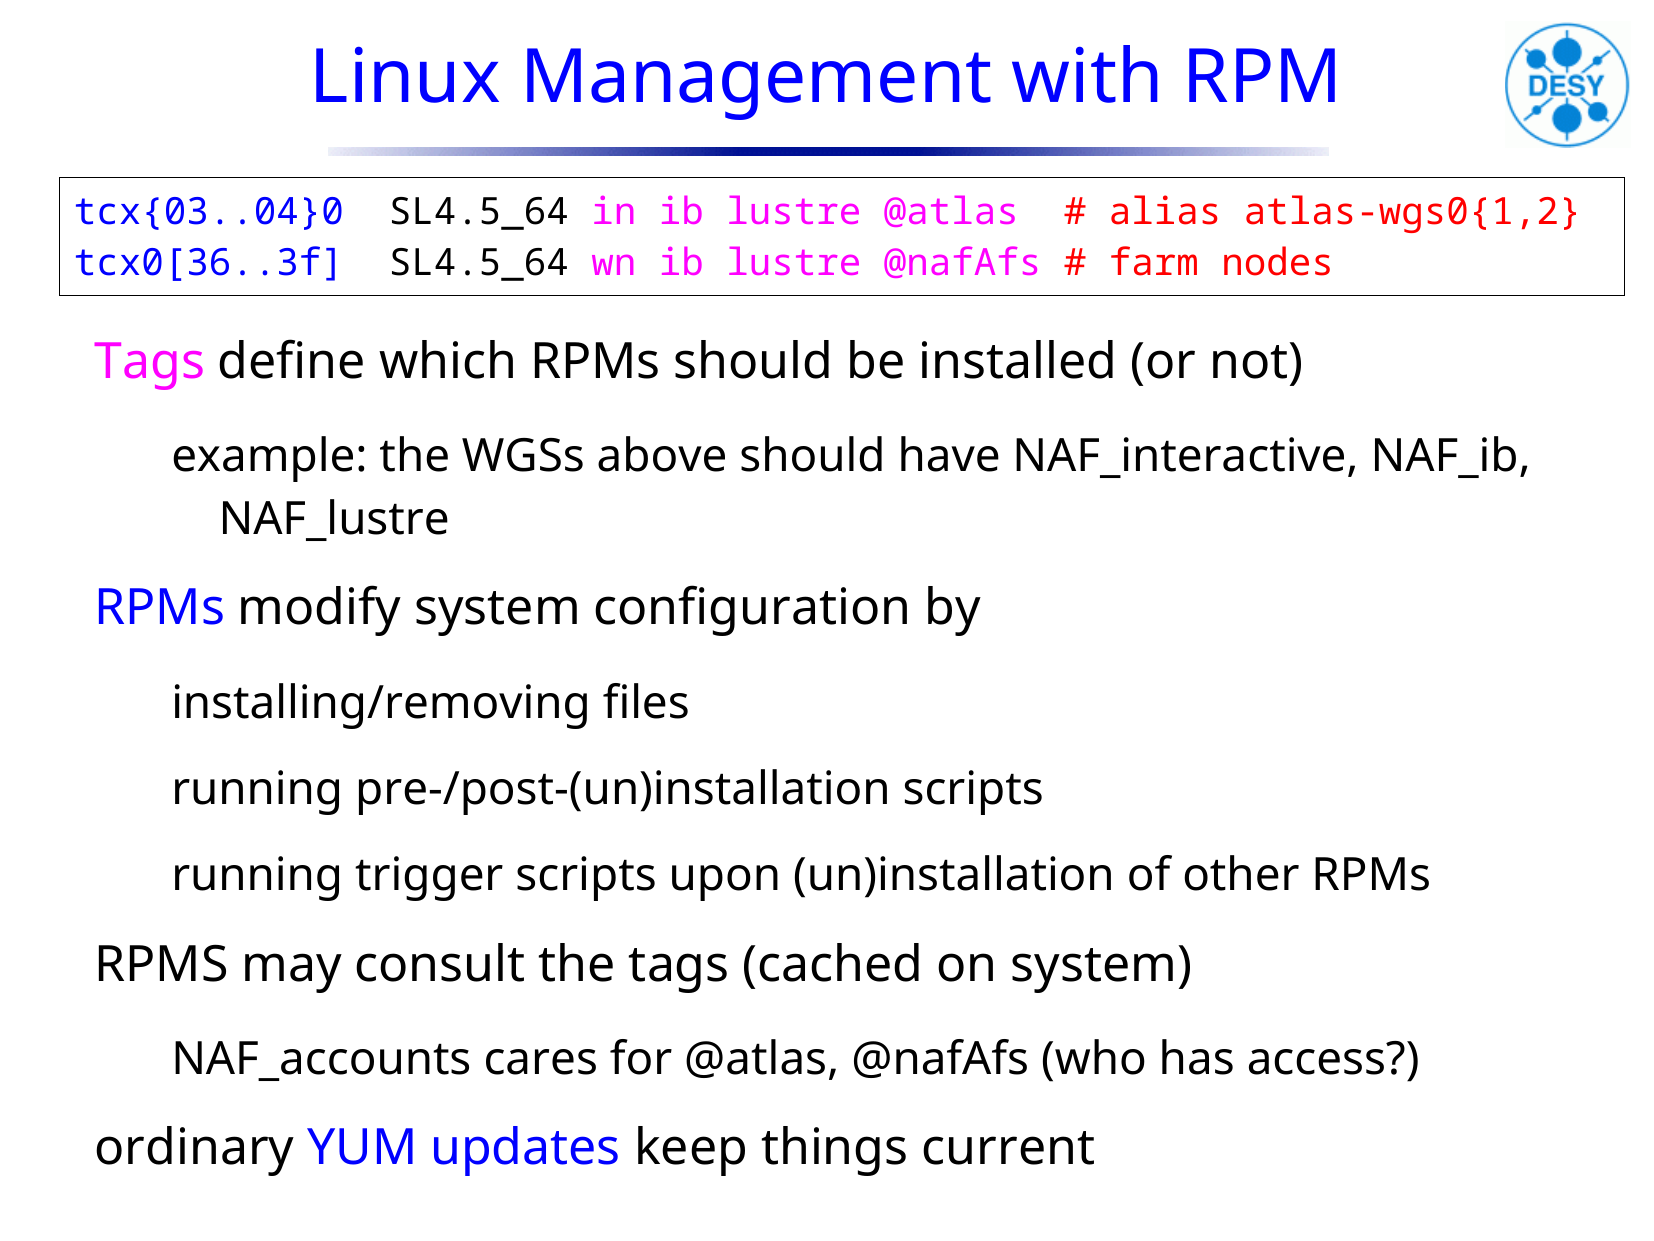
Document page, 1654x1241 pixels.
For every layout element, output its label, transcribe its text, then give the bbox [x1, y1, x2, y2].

picture [1505, 21, 1631, 148]
list Tags define which RPMs should be installed (or not) example: the WGSs above should have NAF_interactive, NAF_ib, NAF_lustre RPMs modify system configuration by installing/removing files running pre-/post-(un)installation scripts running trigger scripts upon (un)installation of other RPMs RPMS may consult the tags (cached on system) NAF_accounts cares for @atlas, @nafAfs (who has access?) ordinary YUM updates keep things current [76, 324, 1565, 1193]
picture [328, 147, 1329, 156]
text_box tcx{03..04}0 SL4.5_64 in ib lustre @atlas # alias atlas-wgs0{1,2} tcx0[36..3f] SL4.5_64 wn ib lustre @nafAfs # farm nodes [59, 177, 1625, 296]
title Linux Management with RPM [147, 7, 1506, 141]
